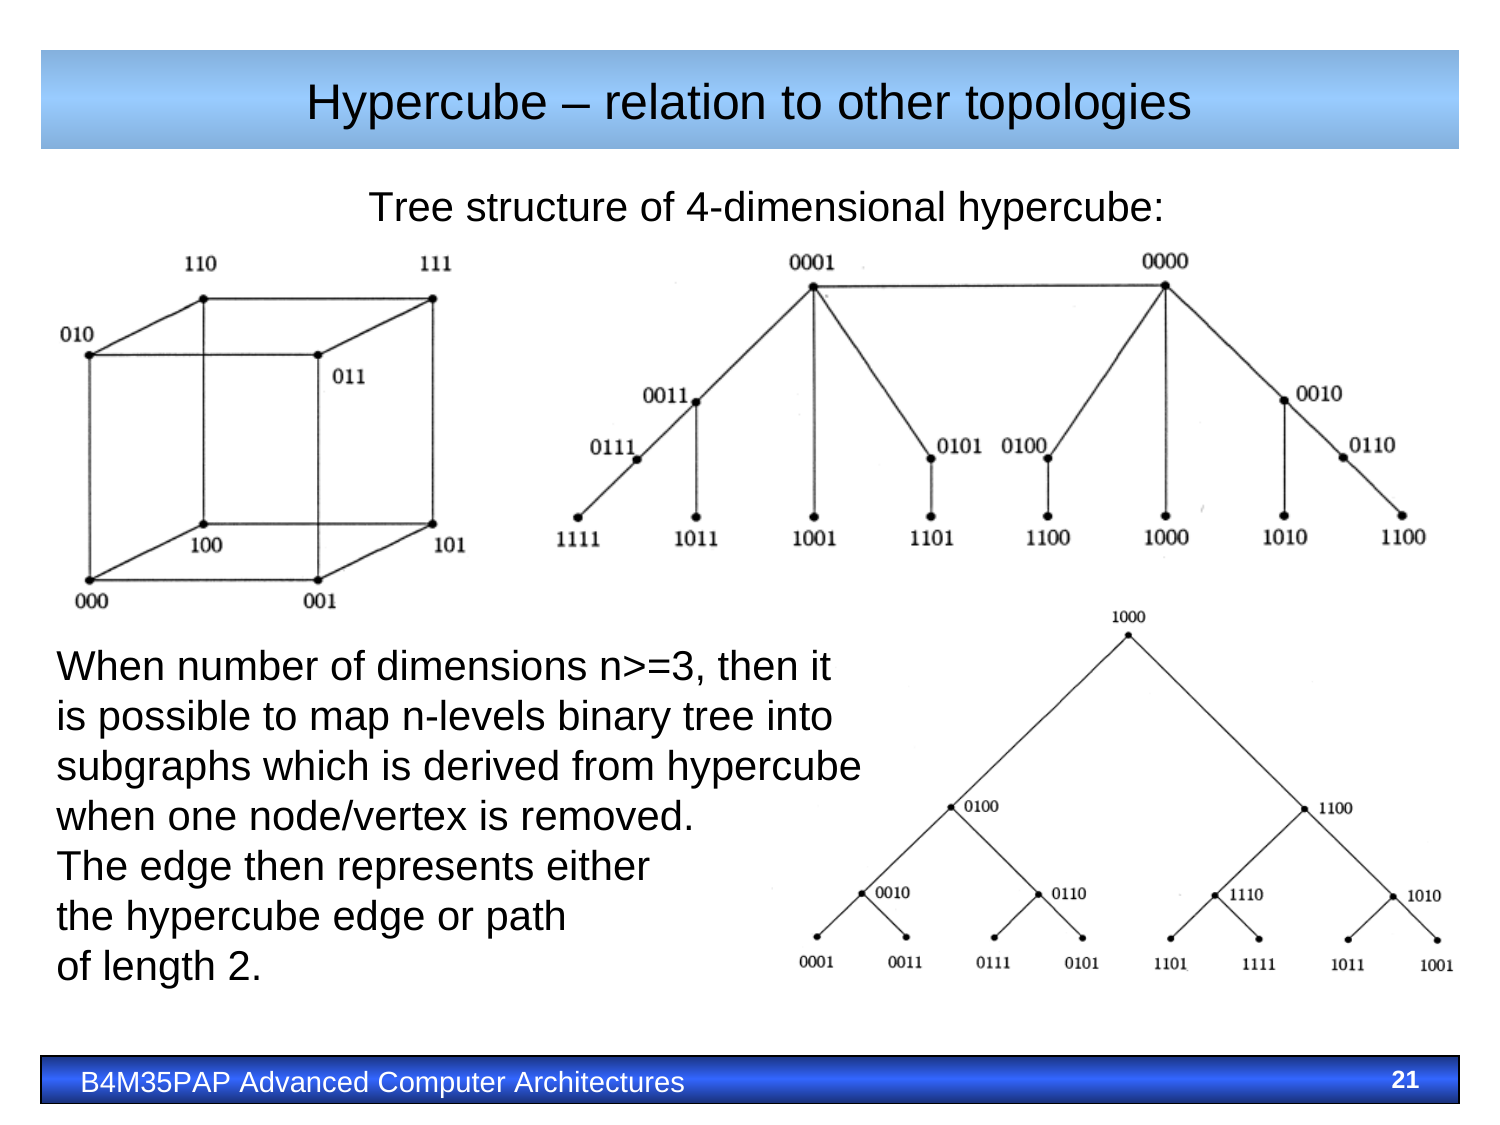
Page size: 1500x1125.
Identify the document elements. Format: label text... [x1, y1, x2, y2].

title Hypercube – relation to other topologies [41, 50, 1459, 149]
list Tree structure of 4-dimensional hypercube: When number of dimensions n>=3, then it is possible to map n-levels binary tree into subgraphs which is derived from hypercube when one node/vertex is removed. The edge then represents either the hypercube edge or path of length 2. [41, 172, 1436, 1000]
picture [1436, 608, 1459, 983]
